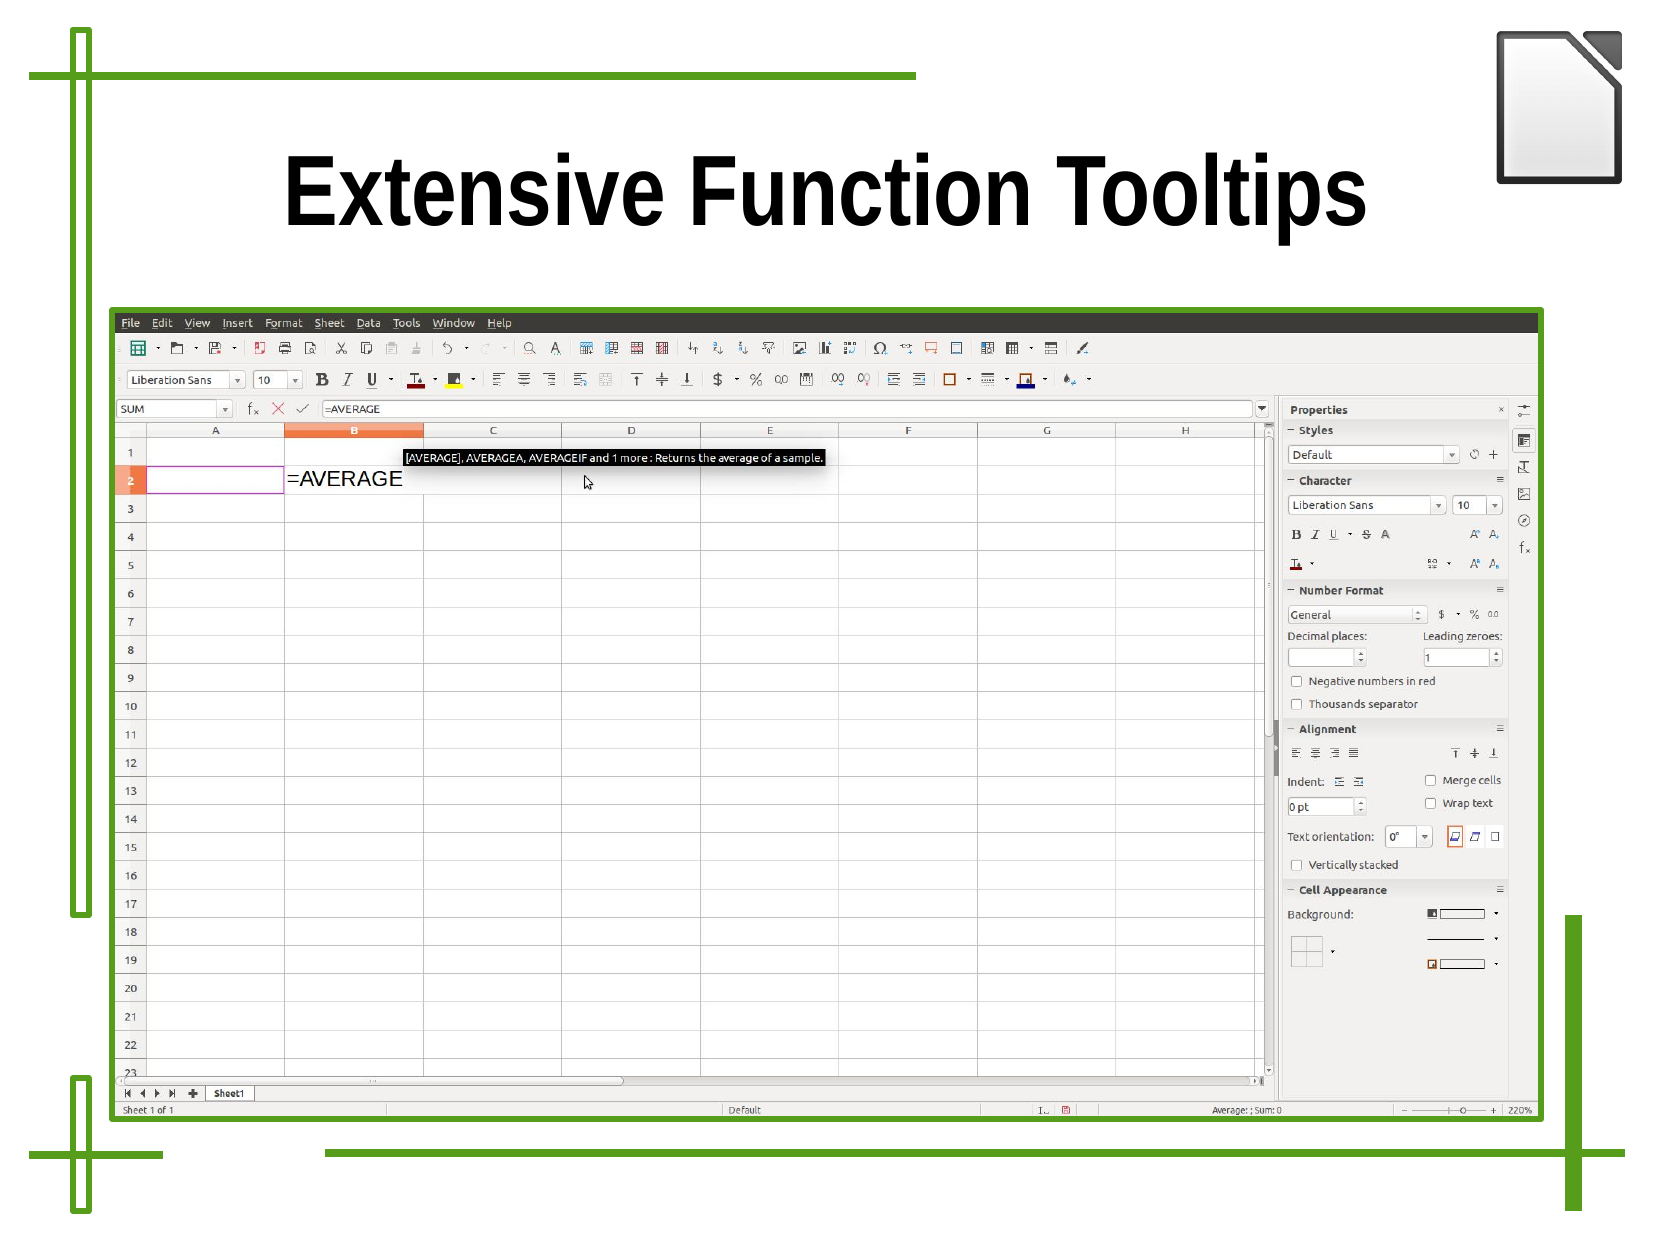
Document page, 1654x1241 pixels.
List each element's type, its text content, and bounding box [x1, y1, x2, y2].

title Extensive Function Tooltips [118, 118, 1536, 260]
picture [1494, 29, 1624, 186]
picture [115, 312, 1539, 1117]
